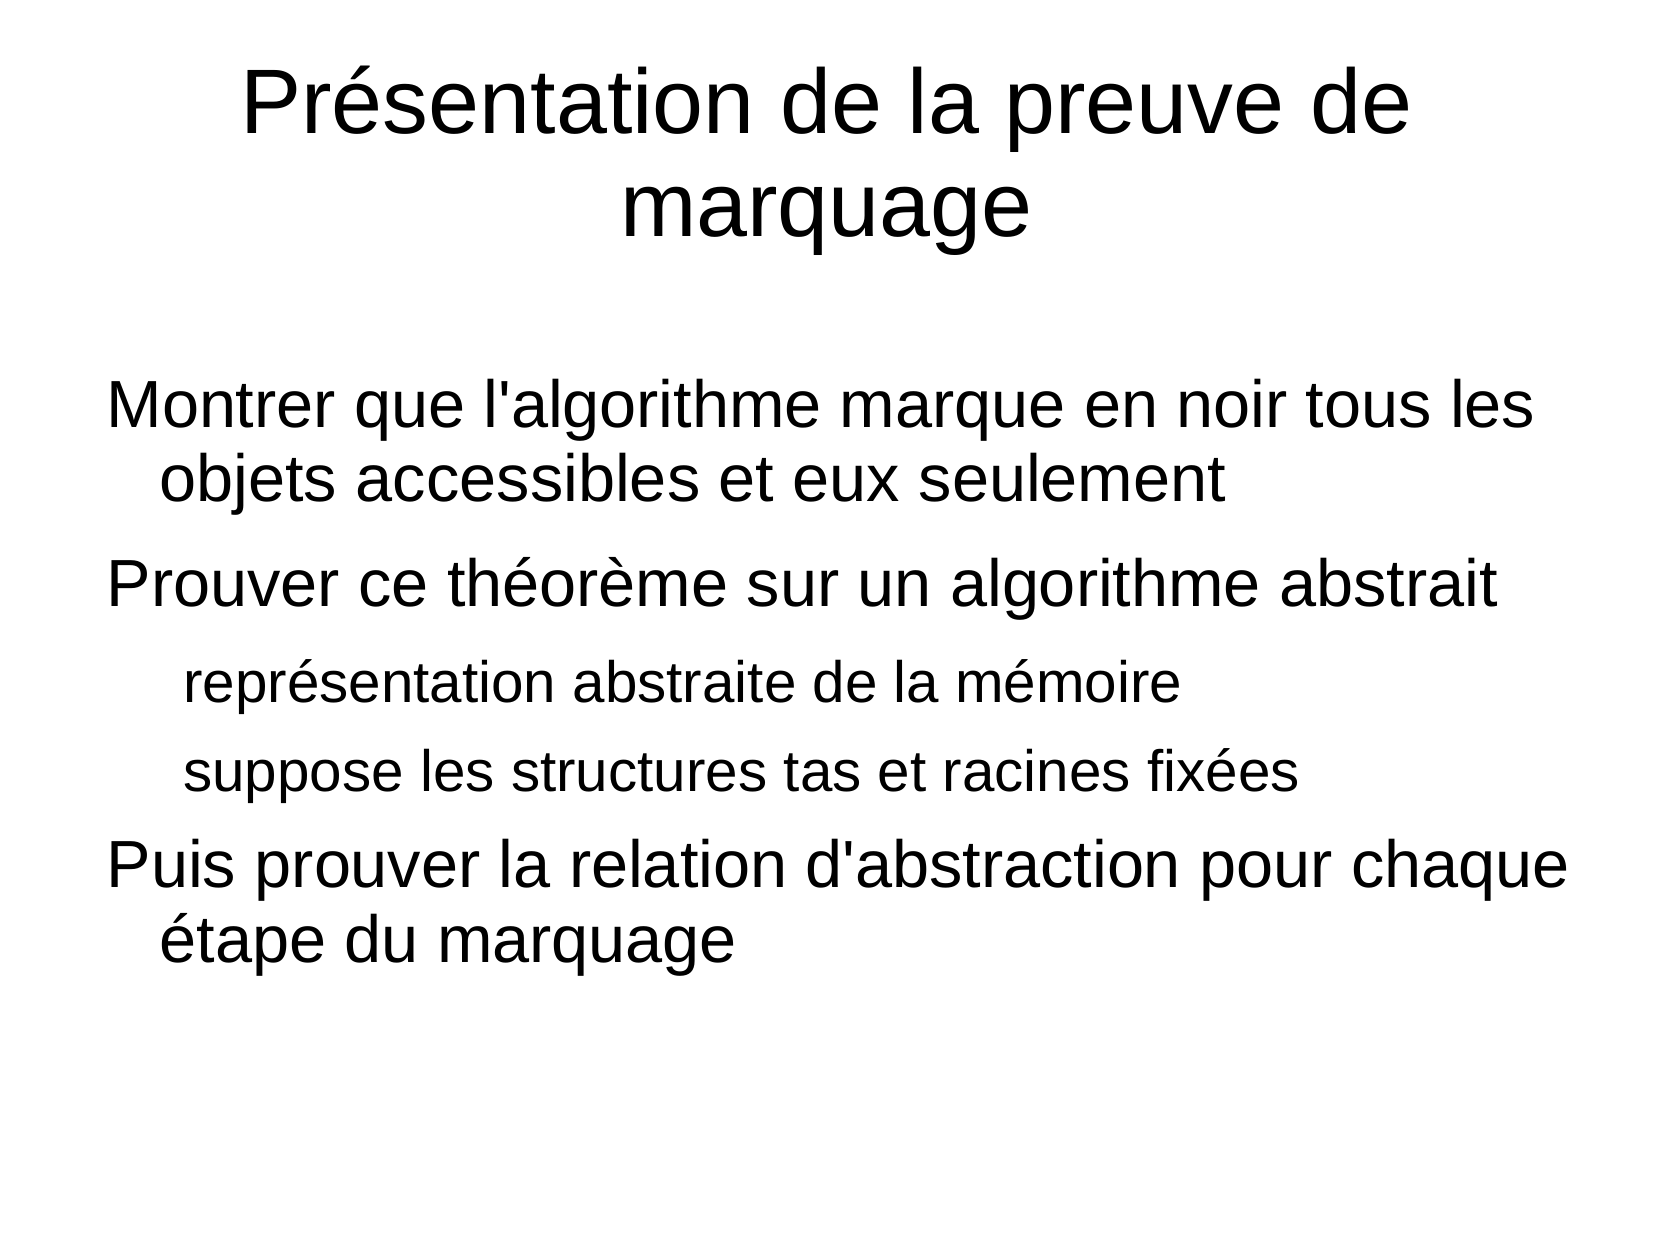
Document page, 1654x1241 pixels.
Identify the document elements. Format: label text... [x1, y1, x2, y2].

title Présentation de la preuve de marquage [82, 39, 1571, 267]
list Montrer que l'algorithme marque en noir tous les objets accessibles et eux seulement Prouver ce théorème sur un algorithme abstrait représentation abstraite de la mémoire suppose les structures tas et racines fixées Puis prouver la relation d'abstraction pour chaque étape du marquage [88, 366, 1578, 1171]
